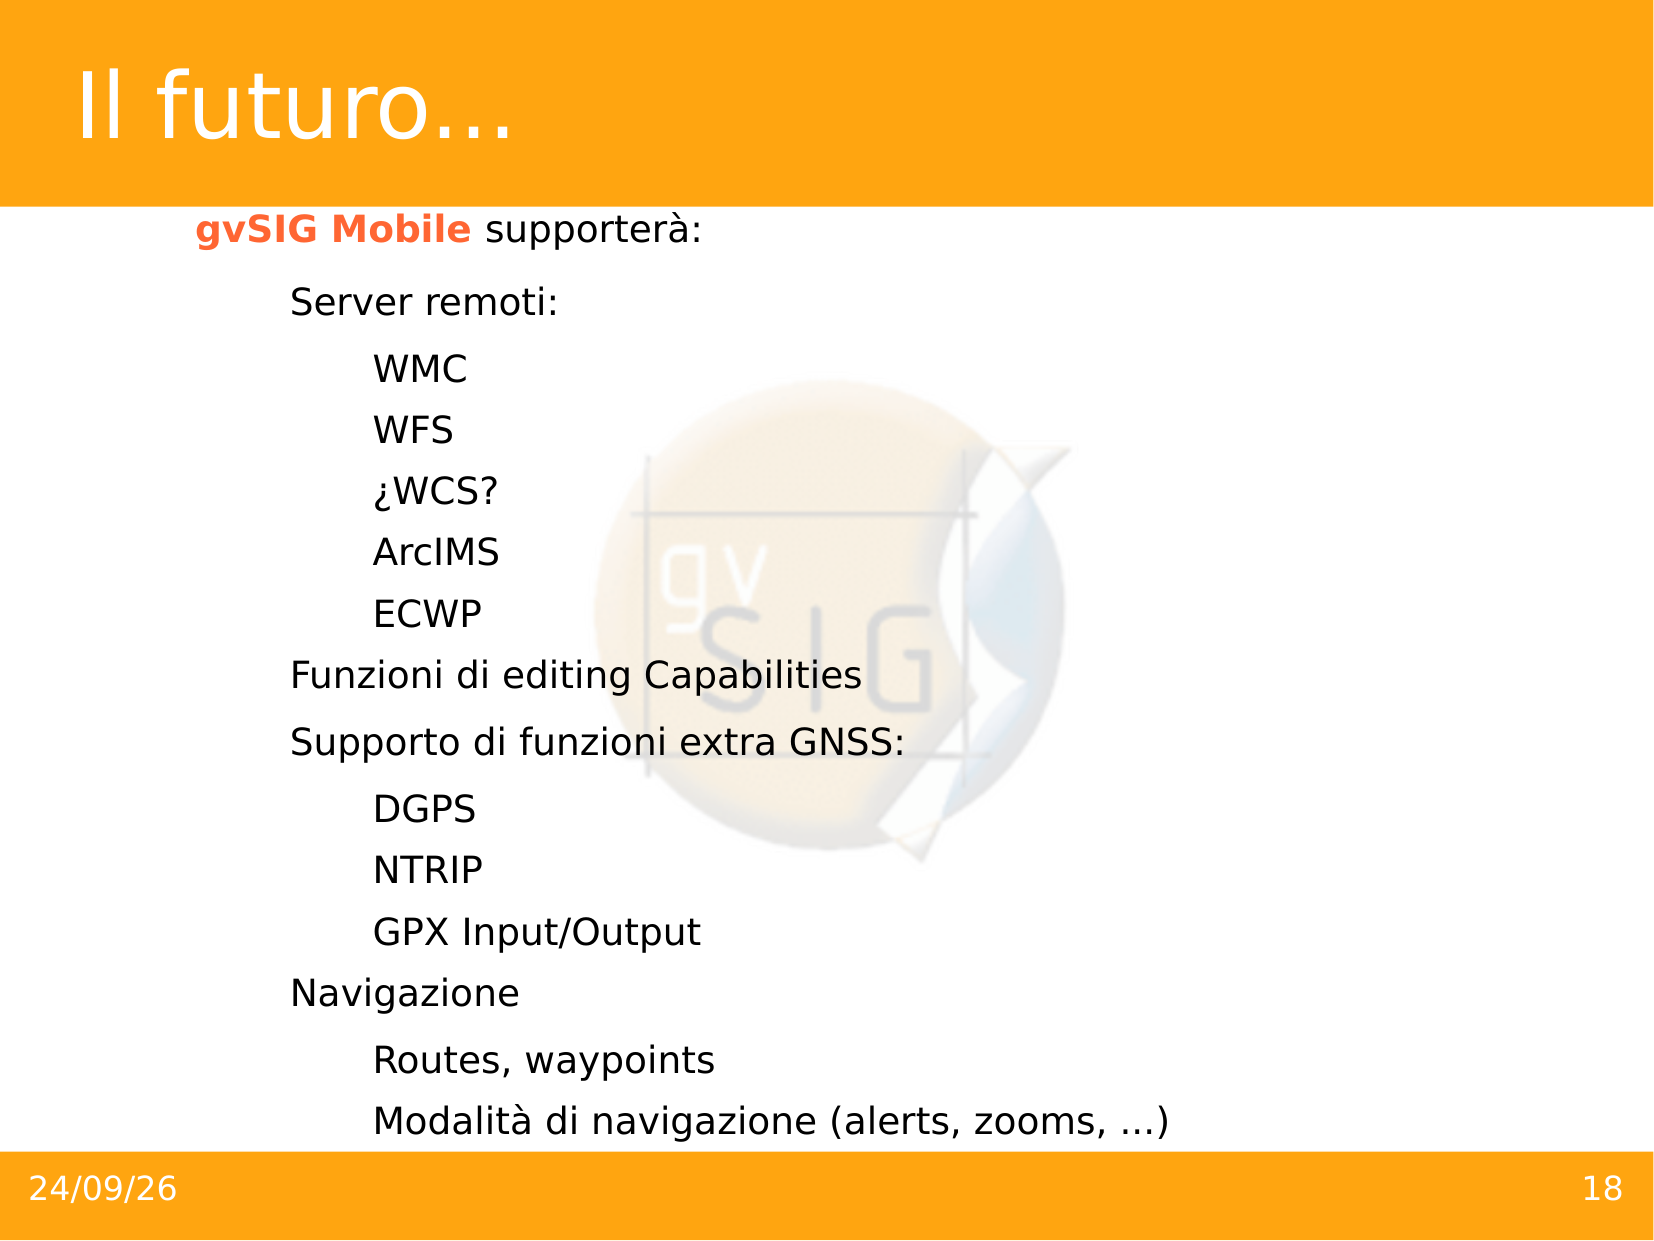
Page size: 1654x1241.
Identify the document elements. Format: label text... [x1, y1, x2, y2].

title Il futuro... [74, 3, 1563, 211]
list gvSIG Mobile supporterà: Server remoti: WMC WFS ¿WCS? ArcIMS ECWP Funzioni di editing Capabilities Supporto di funzioni extra GNSS: DGPS NTRIP GPX Input/Output Navigazione Routes, waypoints Modalità di navigazione (alerts, zooms, ...) [195, 207, 1563, 1241]
